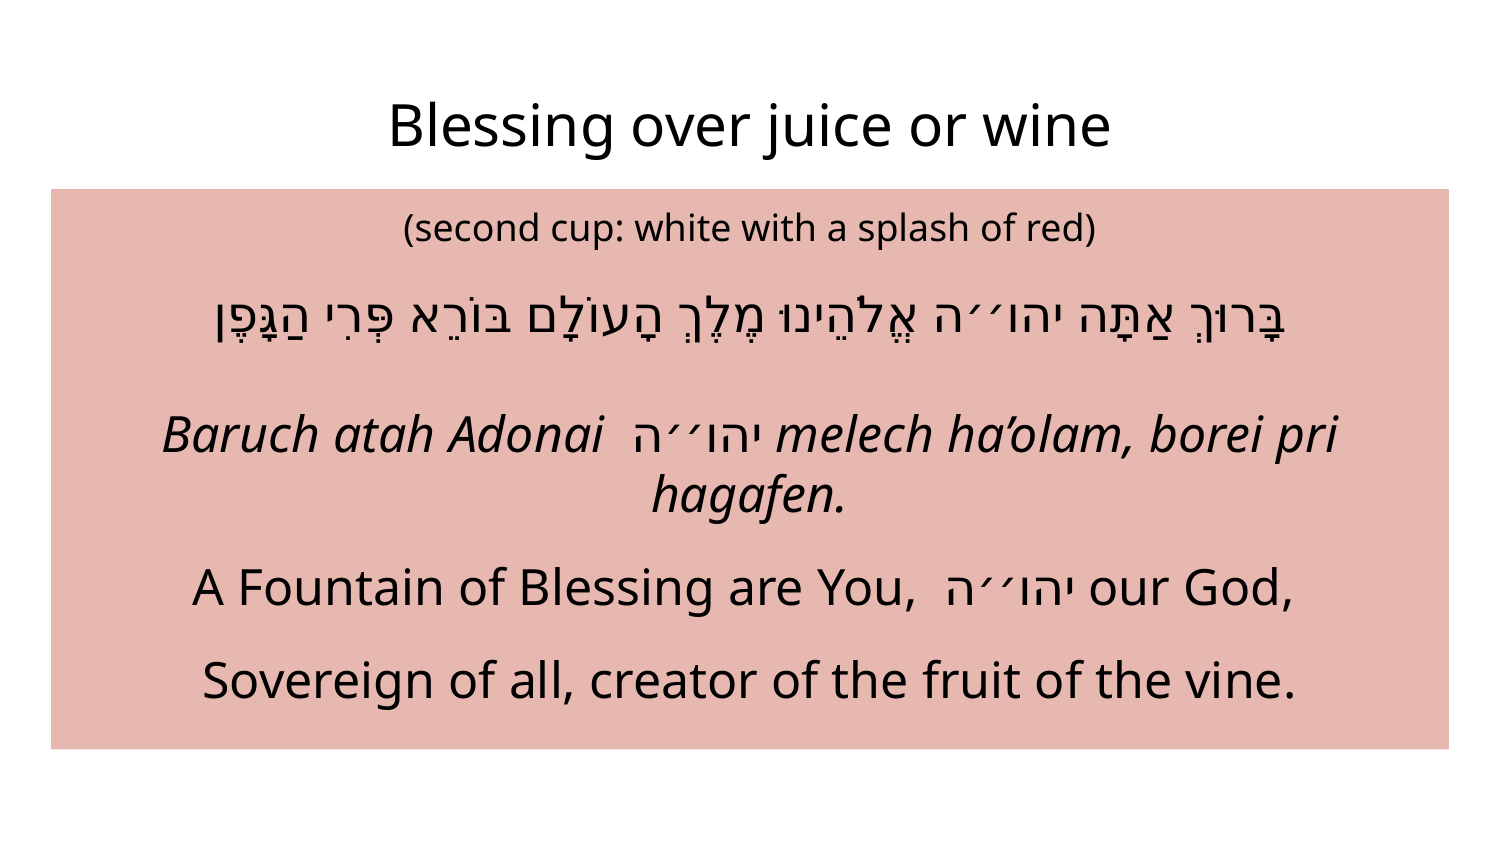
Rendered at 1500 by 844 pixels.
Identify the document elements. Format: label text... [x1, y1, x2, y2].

title Blessing over juice or wine [51, 72, 1449, 167]
list (second cup: white with a splash of red) בָּרוּךְ אַתָּה יהו׳׳ה אֱלֹהֵינוּ מֶלֶךְ הָעוֹלָם בּוֹרֵא פְּרִי הַגָּפֶן Baruch atah Adonai יהו׳׳ה melech ha’olam, borei pri hagafen. A Fountain of Blessing are You, יהו׳׳ה our God, Sovereign of all, creator of the fruit of the vine. [51, 189, 1449, 750]
